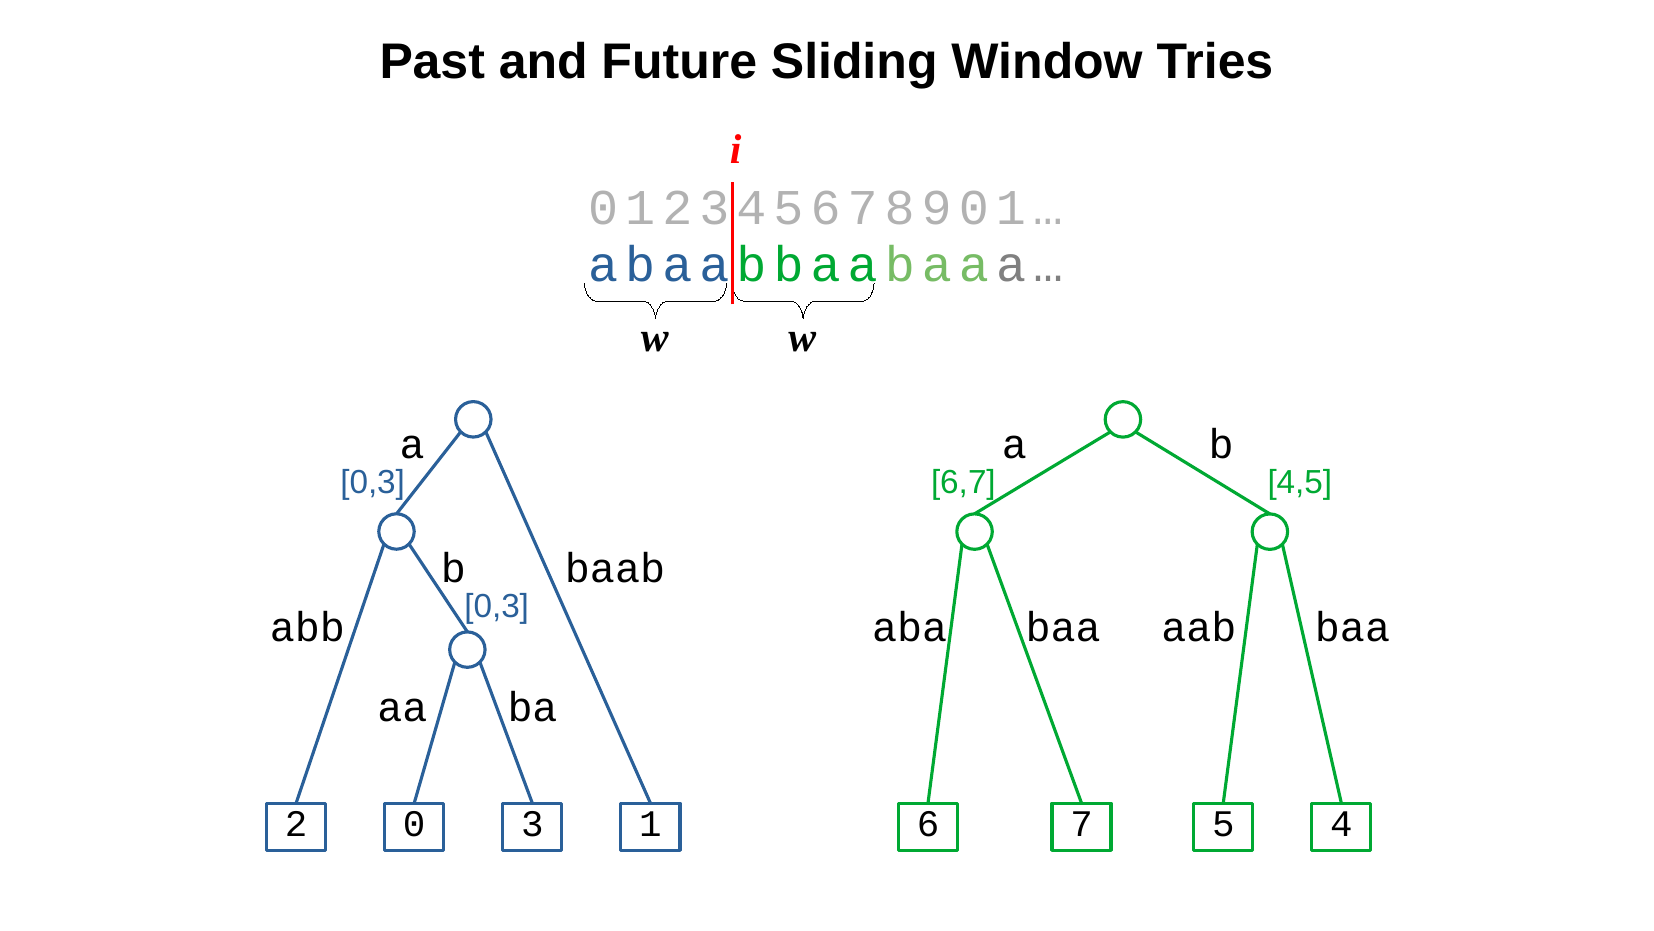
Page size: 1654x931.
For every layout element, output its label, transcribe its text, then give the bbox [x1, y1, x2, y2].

text_box 3 [502, 803, 562, 851]
text_box 7 [1052, 803, 1112, 851]
text_box 4 [1311, 803, 1371, 851]
text_box a [987, 416, 1042, 479]
text_box aba [857, 599, 962, 662]
text_box 2 [266, 803, 326, 851]
text_box 012345678901… abaabbaabaaa… [573, 175, 1081, 304]
text_box aa [362, 679, 443, 742]
text_box b [1193, 416, 1249, 479]
text_box [0,3] [325, 456, 421, 508]
text_box 1 [620, 803, 680, 851]
text_box baa [1010, 599, 1116, 662]
text_box baa [1300, 599, 1405, 662]
text_box [0,3] [449, 580, 545, 632]
text_box i [715, 118, 757, 181]
text_box 0 [384, 803, 444, 851]
text_box Past and Future Sliding Window Tries [301, 0, 1353, 125]
text_box a [384, 416, 440, 479]
text_box baab [550, 540, 680, 603]
text_box b [426, 540, 481, 603]
text_box ba [492, 679, 573, 742]
text_box 5 [1193, 803, 1253, 851]
text_box [6,7] [916, 456, 1011, 508]
text_box 6 [898, 803, 958, 851]
text_box [4,5] [1252, 456, 1348, 508]
text_box aab [1146, 599, 1252, 662]
text_box w [773, 307, 832, 369]
text_box abb [254, 599, 360, 662]
text_box w [625, 307, 684, 369]
